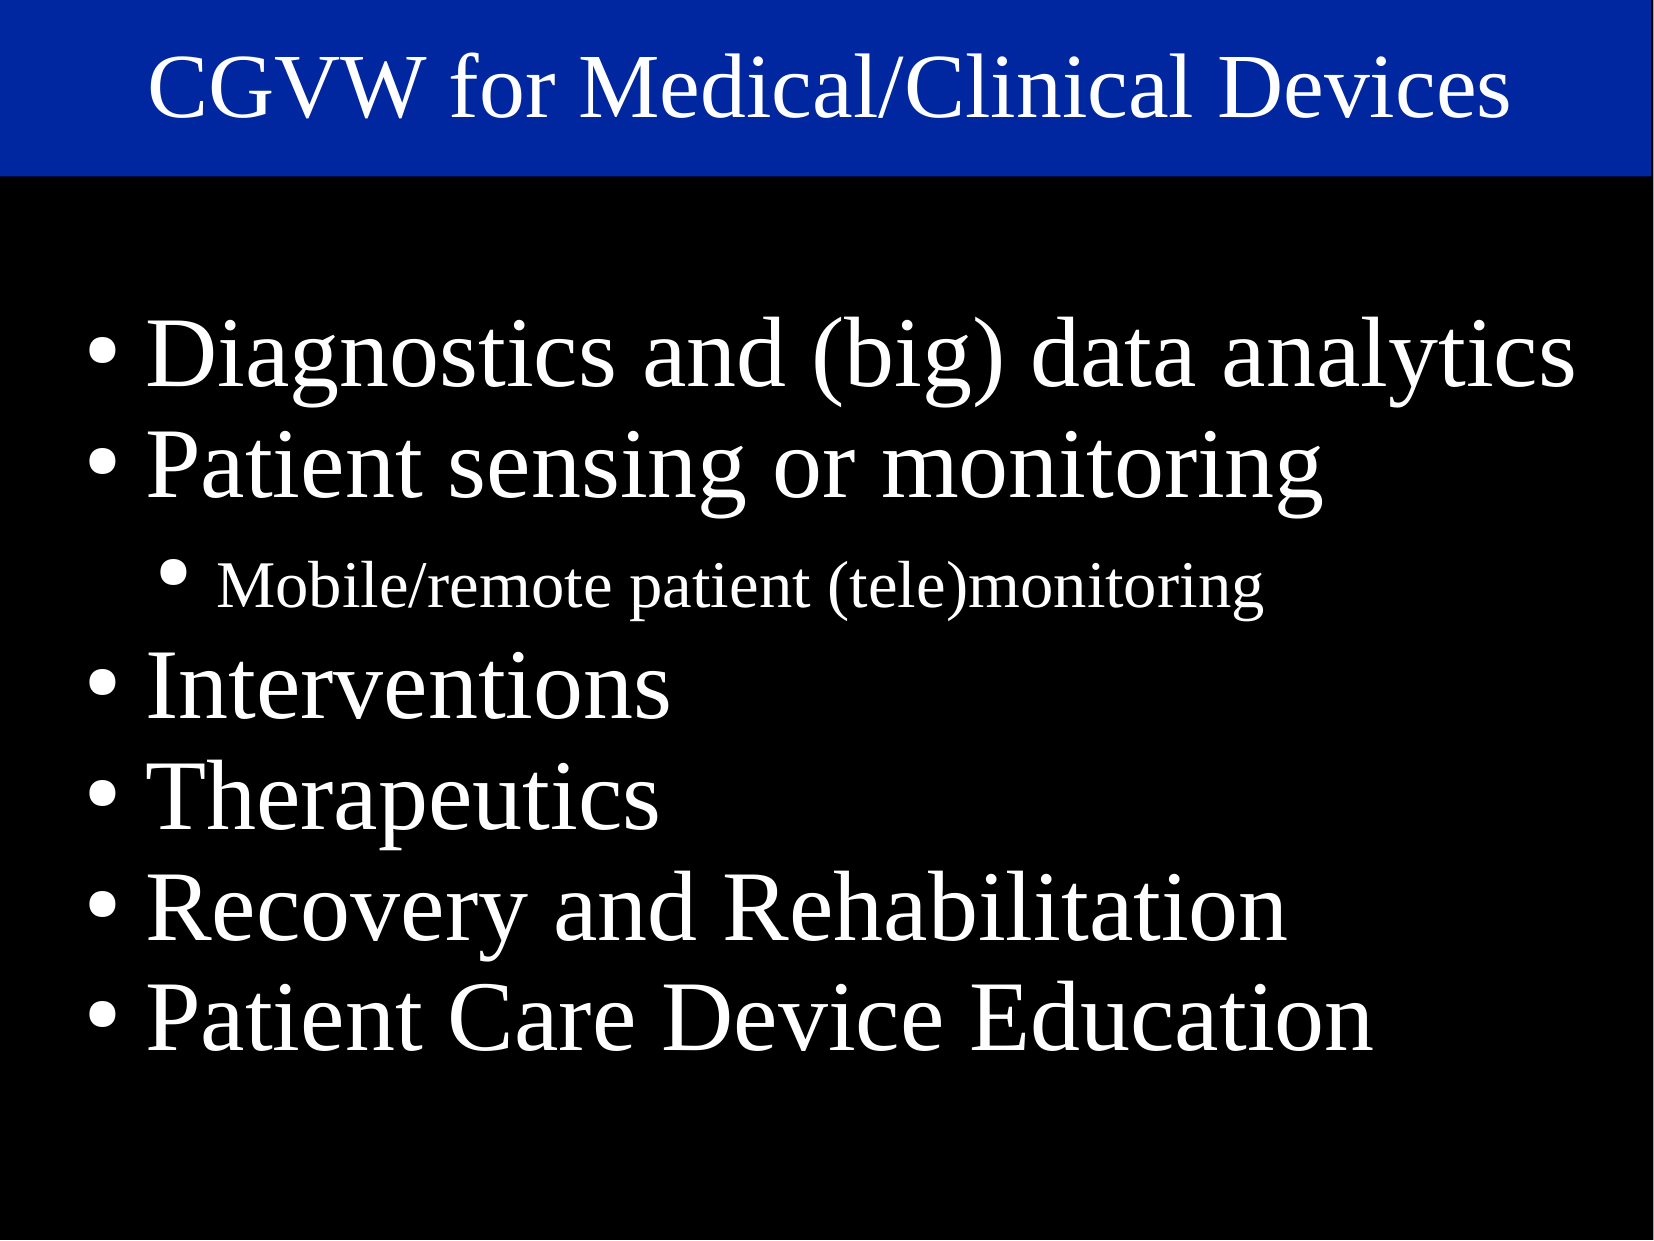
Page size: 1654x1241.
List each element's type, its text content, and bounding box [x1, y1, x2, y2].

title CGVW for Medical/Clinical Devices [5, 0, 1654, 187]
text_box Diagnostics and (big) data analytics Patient sensing or monitoring Mobile/remote patient (tele)monitoring Interventions Therapeutics Recovery and Rehabilitation Patient Care Device Education [21, 207, 1630, 1241]
